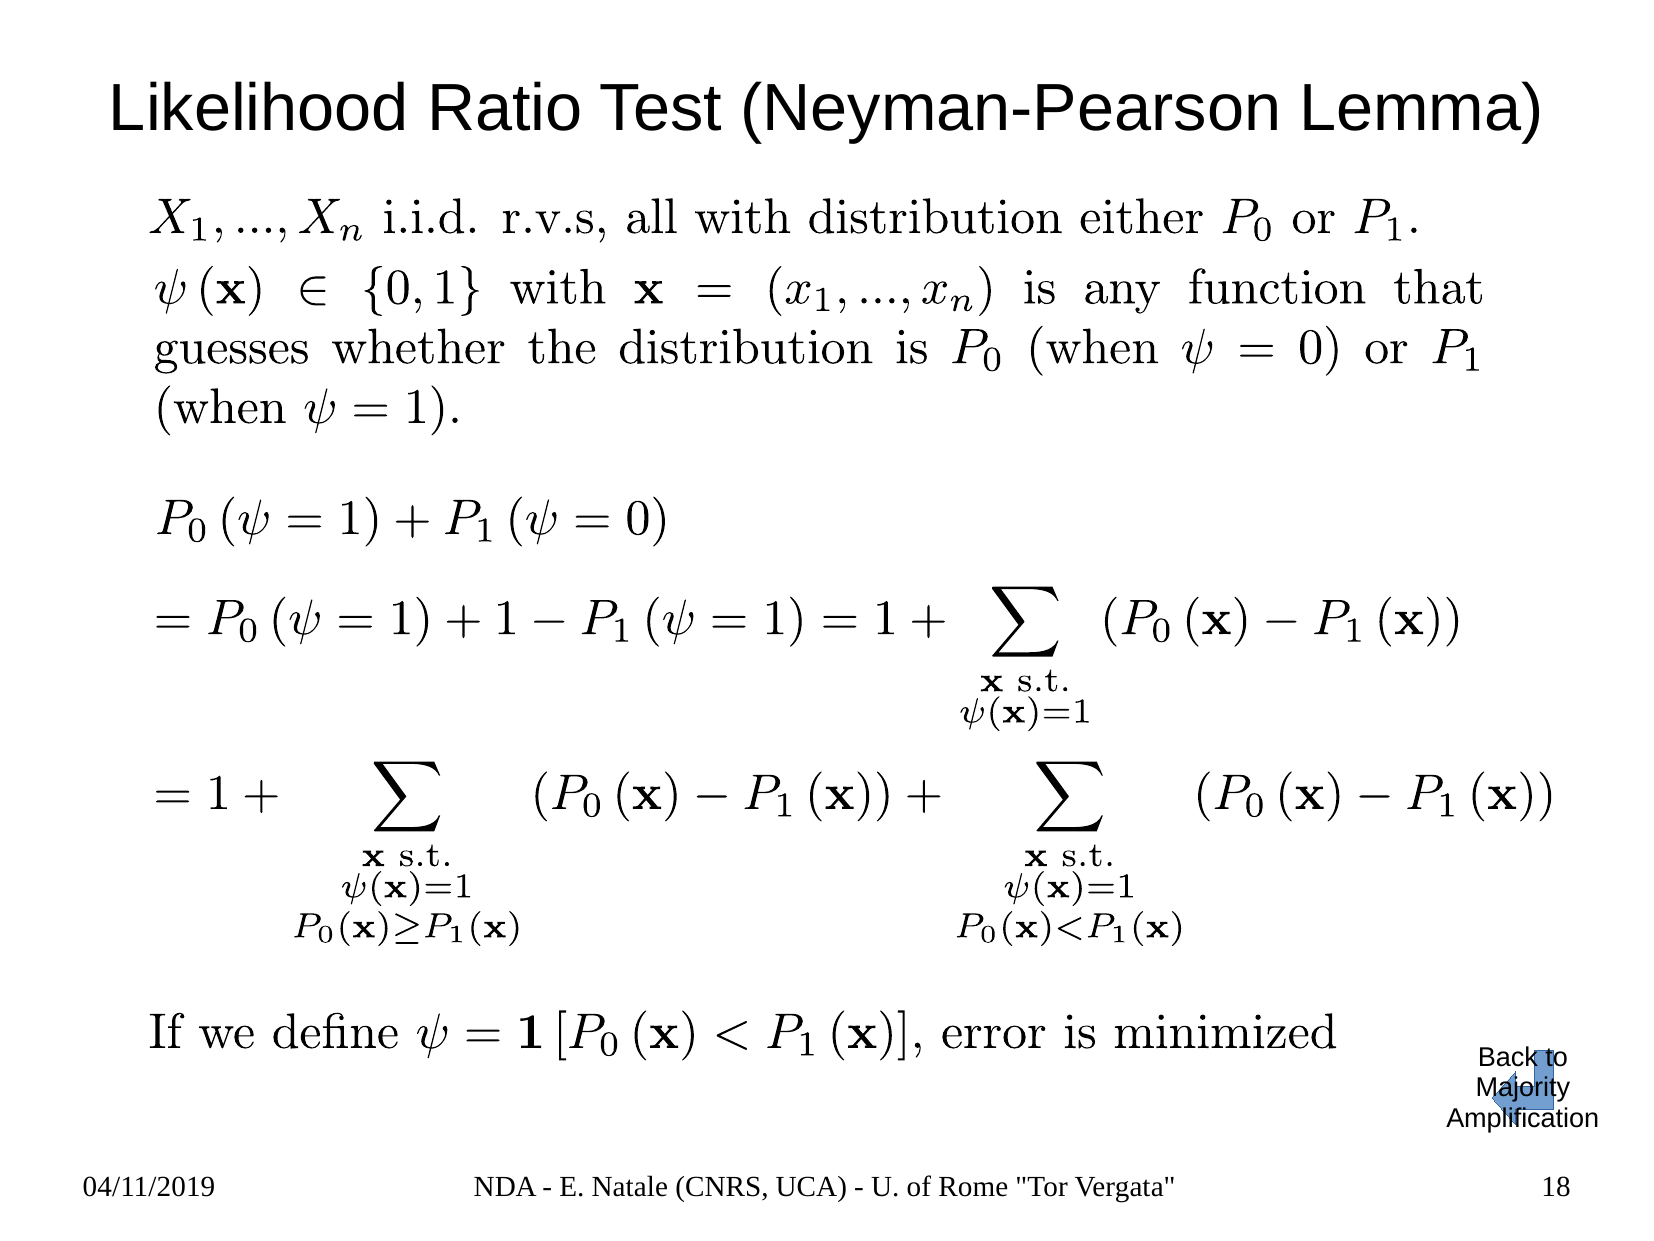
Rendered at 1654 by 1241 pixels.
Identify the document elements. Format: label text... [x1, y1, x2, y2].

text_box [149, 1010, 1337, 1061]
text_box Back to Majority Amplification [1492, 1050, 1554, 1124]
text_box [155, 761, 1552, 947]
text_box [155, 586, 1459, 732]
text_box [157, 496, 665, 547]
text_box [155, 265, 1482, 436]
title Likelihood Ratio Test (Neyman-Pearson Lemma) [82, 49, 1571, 165]
text_box [149, 198, 1417, 243]
